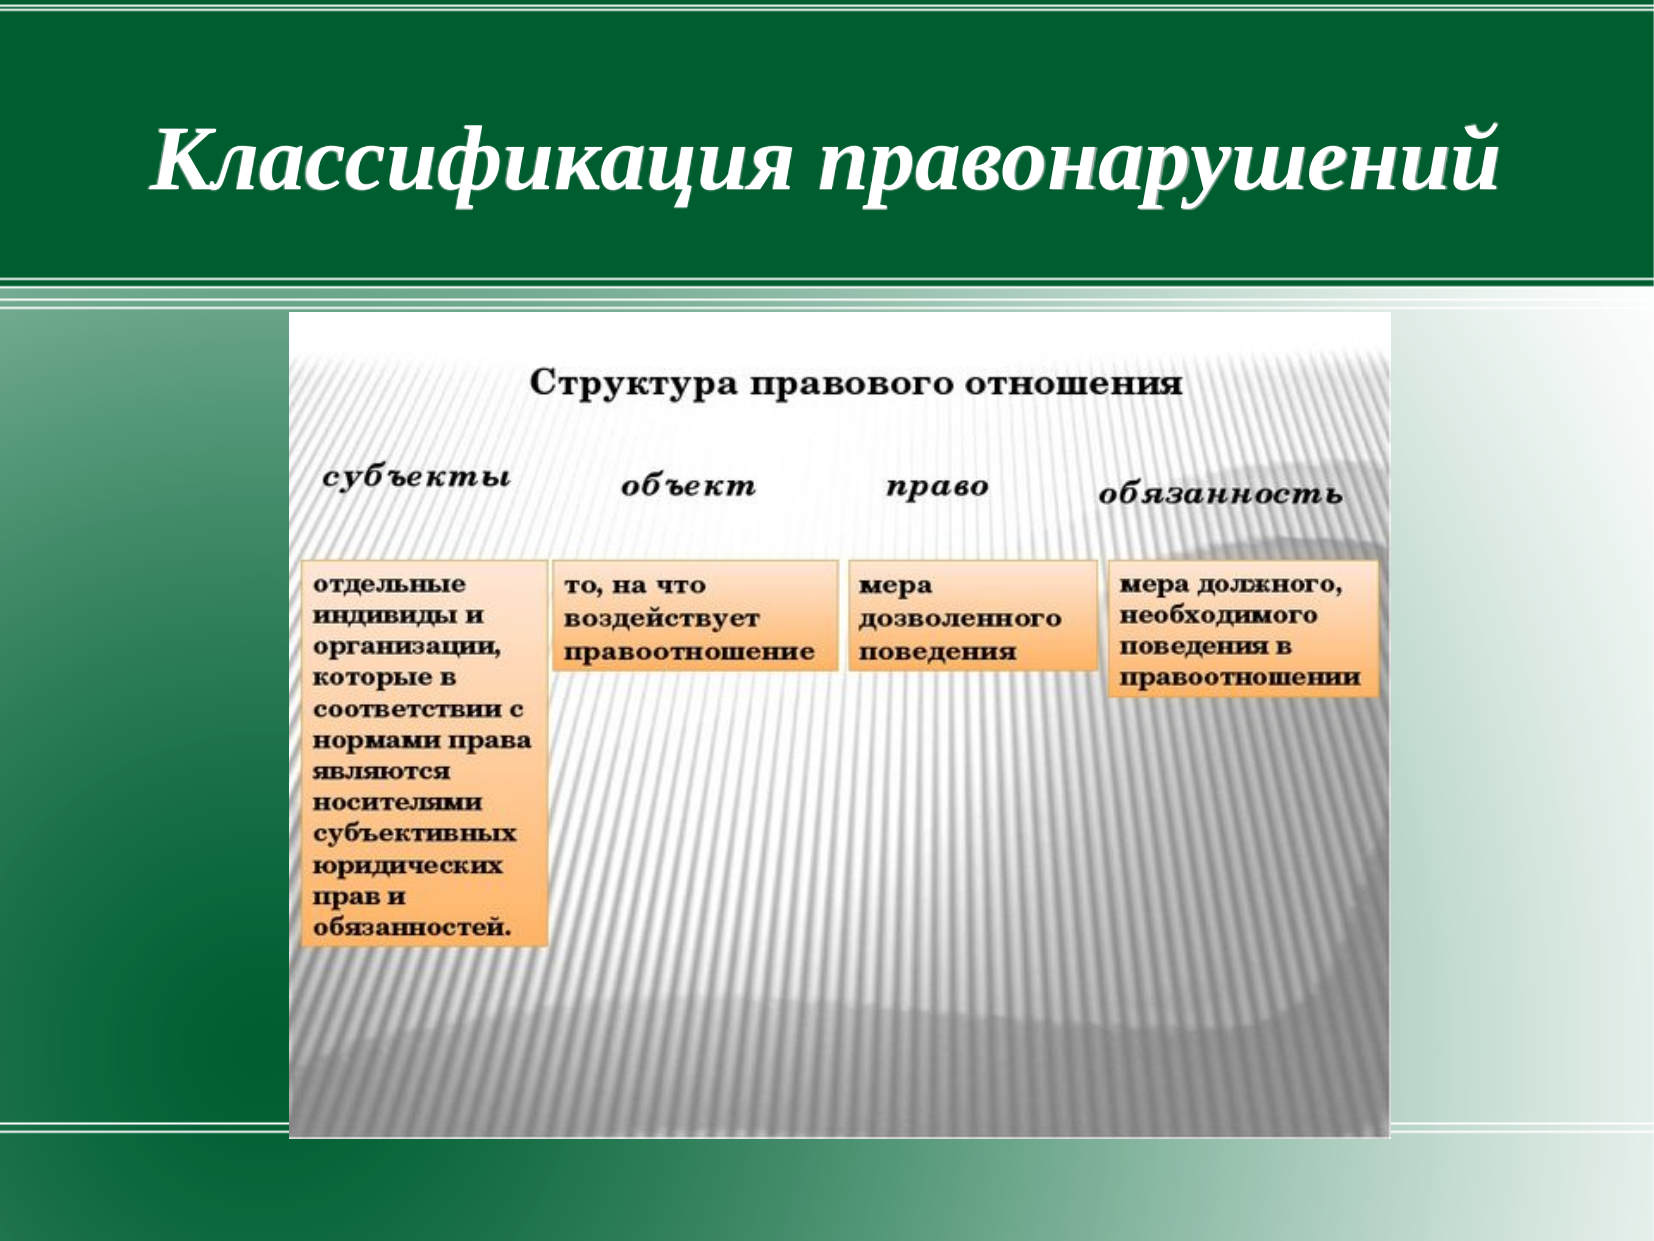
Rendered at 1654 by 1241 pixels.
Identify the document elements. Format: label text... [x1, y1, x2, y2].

title Классификация правонарушений [82, 49, 1571, 257]
picture [289, 312, 1391, 1139]
